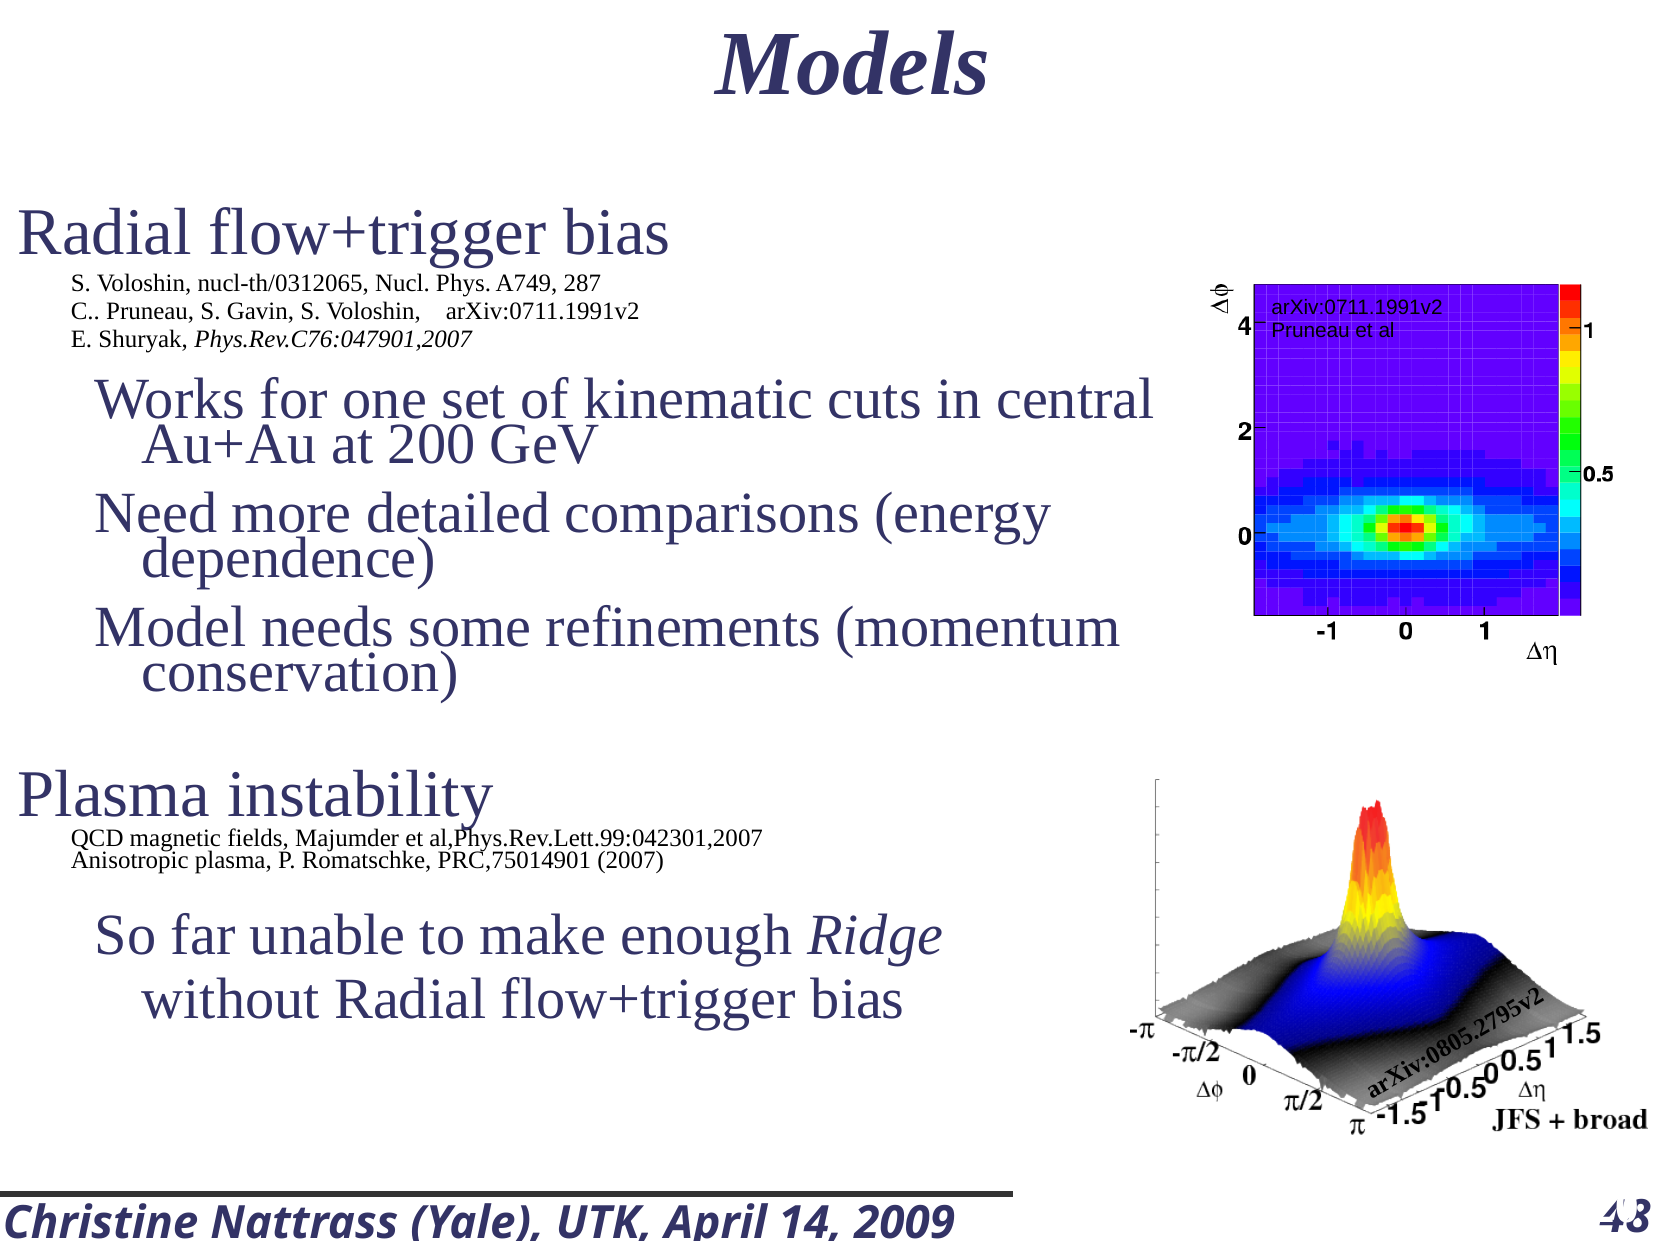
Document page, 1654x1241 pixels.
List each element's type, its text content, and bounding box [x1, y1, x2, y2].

text_box 20 [1540, 1172, 1654, 1241]
picture [1192, 283, 1613, 676]
text_box arXiv:0805.2795v2 [1279, 942, 1609, 1161]
picture [1130, 779, 1648, 1135]
title Models [53, 0, 1654, 128]
text_box arXiv:0711.1991v2Pruneau et al [1256, 288, 1482, 385]
list Radial flow+trigger bias S. Voloshin, nucl-th/0312065, Nucl. Phys. A749, 287 C.. Pruneau, S. Gavin, S. Voloshin, arXiv:0711.1991v2 E. Shuryak, Phys.Rev.C76:047901,2007 Works for one set of kinematic cuts in central Au+Au at 200 GeV Need more detailed comparisons (energy dependence) Model needs some refinements (momentum conservation) Plasma instability QCD magnetic fields, Majumder et al,Phys.Rev.Lett.99:042301,2007 Anisotropic plasma, P. Romatschke, PRC,75014901 (2007) So far unable to make enough Ridge without Radial flow+trigger bias [0, 195, 1163, 1032]
